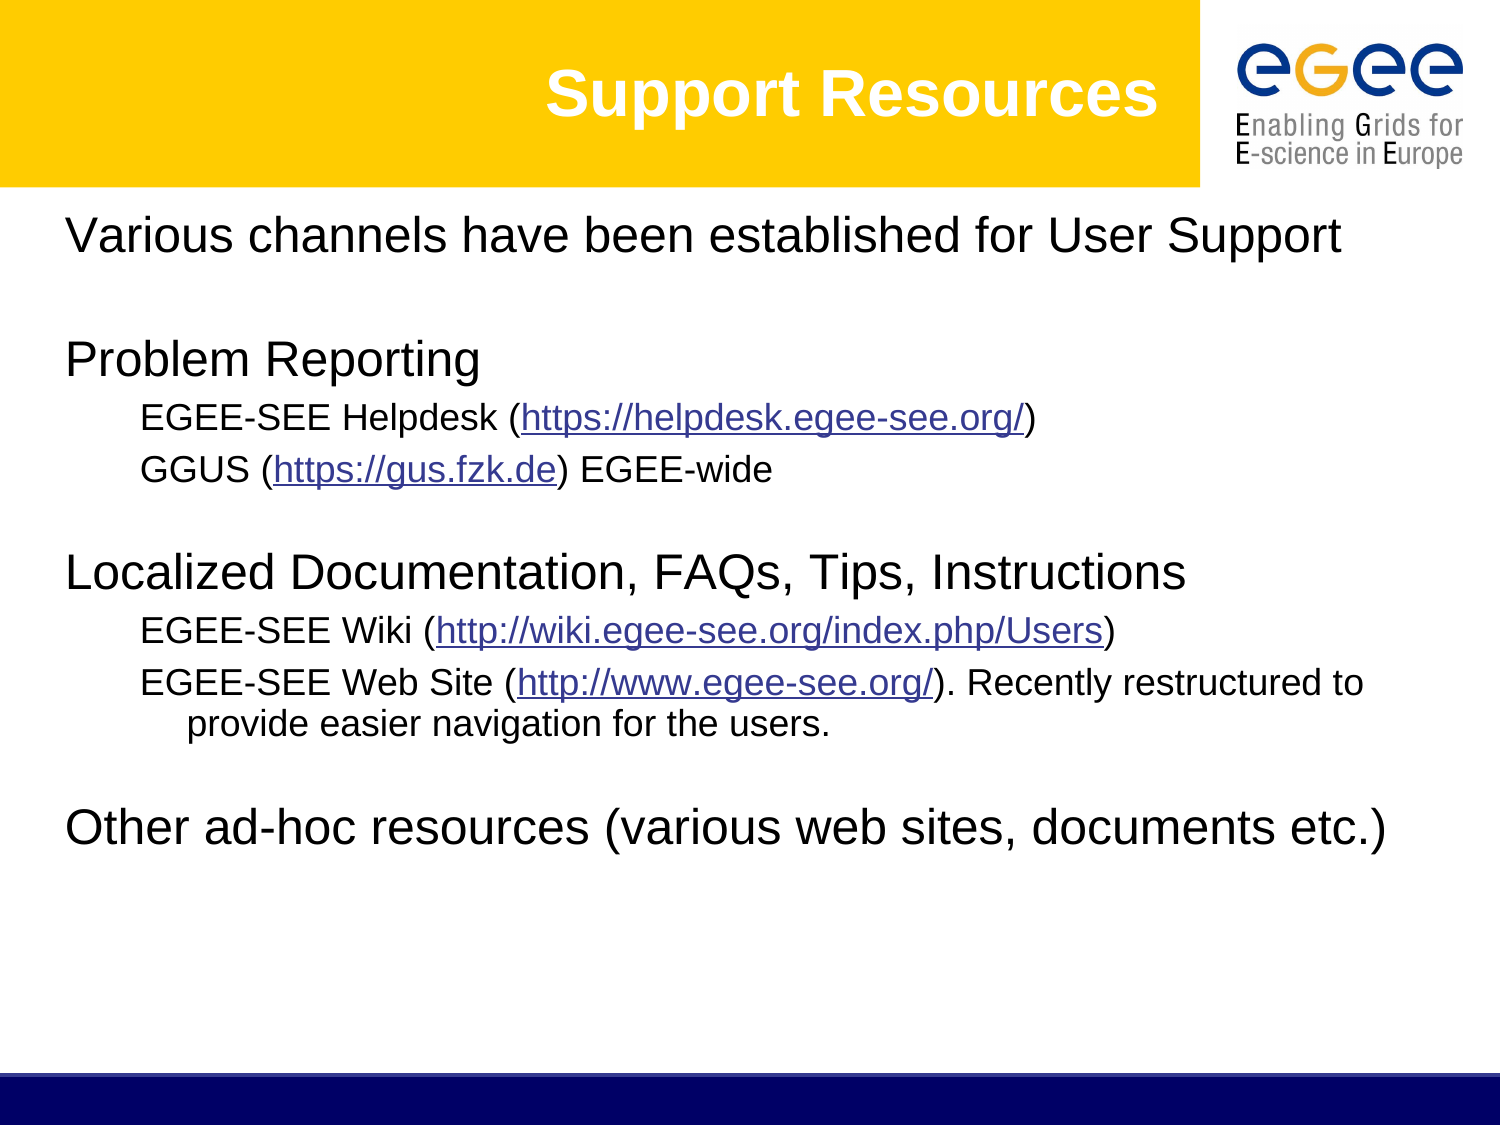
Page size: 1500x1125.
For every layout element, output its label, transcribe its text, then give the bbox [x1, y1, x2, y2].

picture [1237, 24, 1463, 169]
list Various channels have been established for User Support Problem Reporting EGEE-SEE Helpdesk (https://helpdesk.egee-see.org/) GGUS (https://gus.fzk.de) EGEE-wide Localized Documentation, FAQs, Tips, Instructions EGEE-SEE Wiki (http://wiki.egee-see.org/index.php/Users) EGEE-SEE Web Site (http://www.egee-see.org/). Recently restructured to provide easier navigation for the users. Other ad-hoc resources (various web sites, documents etc.) [50, 200, 1463, 1013]
title Support Resources [12, 37, 1175, 150]
